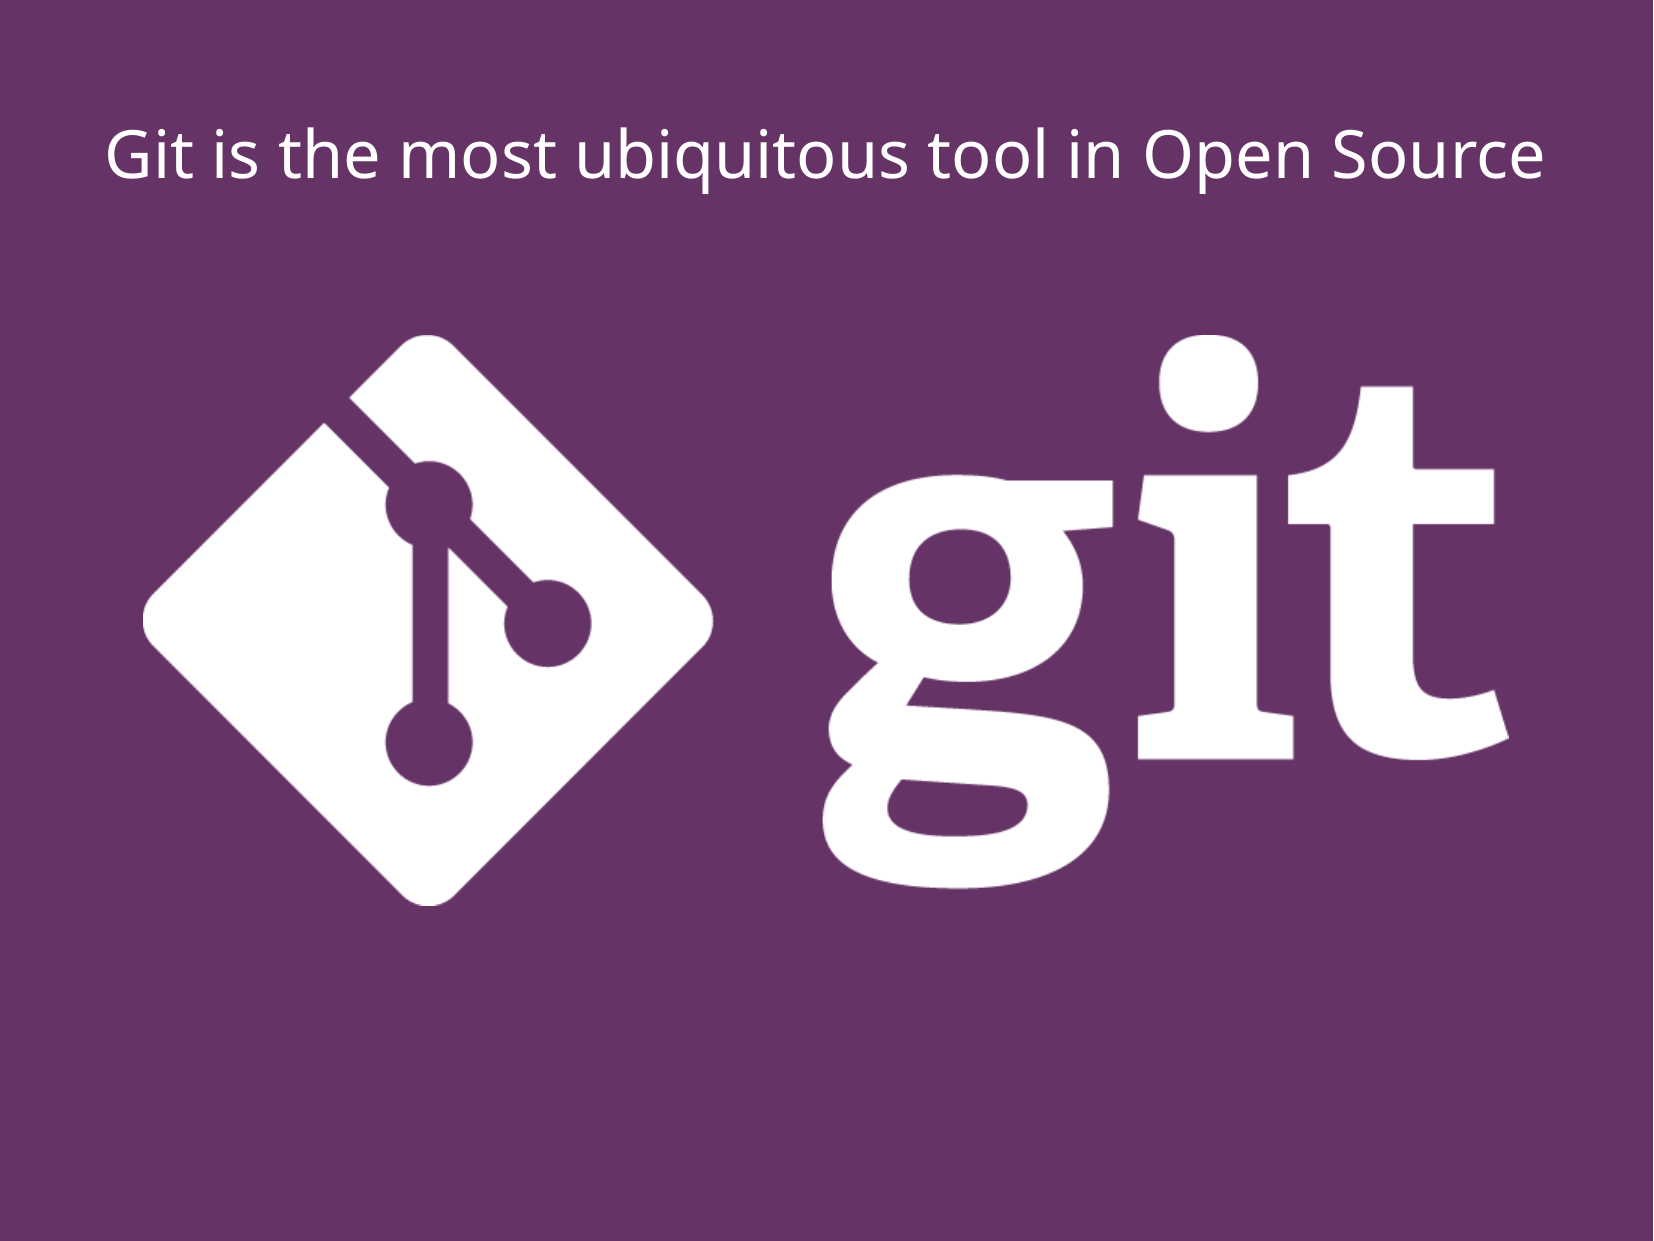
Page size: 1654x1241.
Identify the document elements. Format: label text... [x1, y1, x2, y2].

title Git is the most ubiquitous tool in Open Source [82, 49, 1571, 257]
picture [143, 335, 1509, 906]
